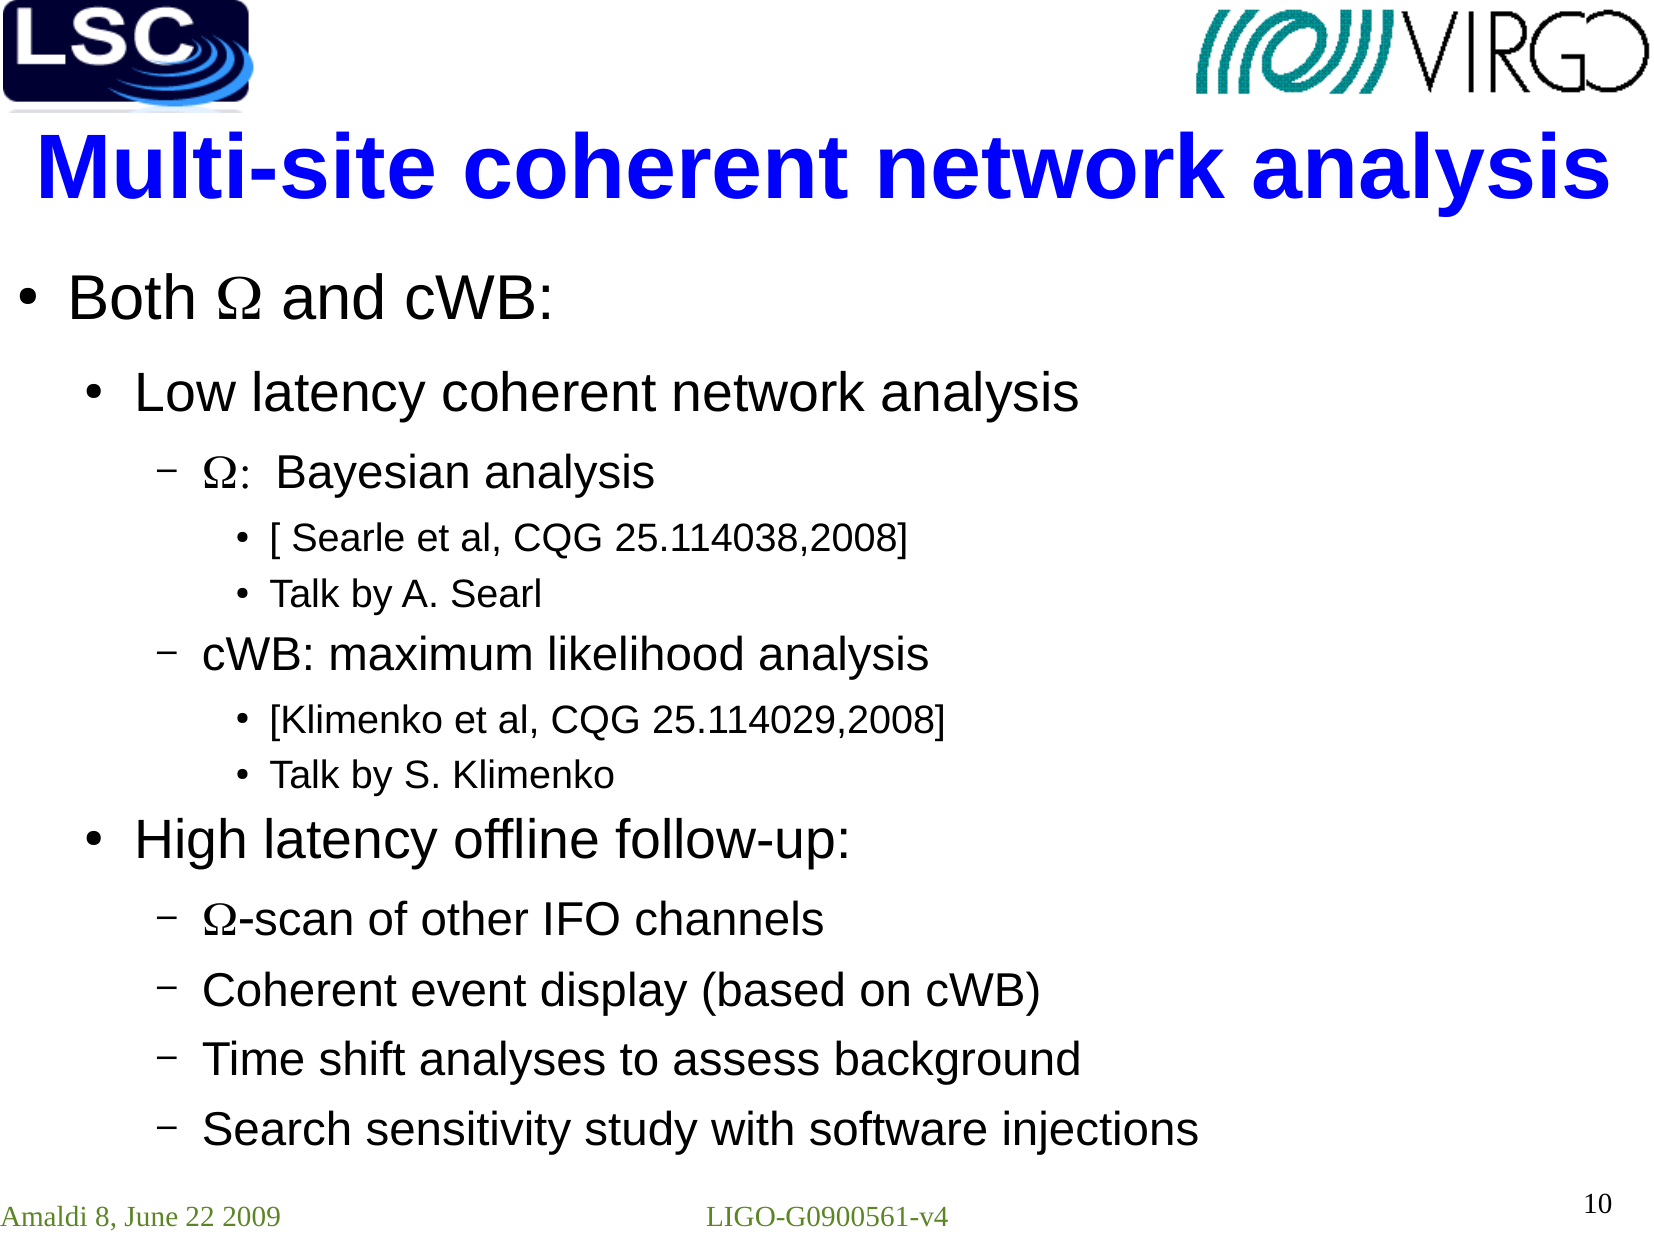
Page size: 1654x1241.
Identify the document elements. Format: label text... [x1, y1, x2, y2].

picture [1184, 0, 1654, 102]
title Multi-site coherent network analysis [0, 70, 1651, 262]
picture [3, 0, 263, 70]
list Both  and cWB: Low latency coherent network analysis : Bayesian analysis [ Searle et al, CQG 25.114038,2008] Talk by A. Searl cWB: maximum likelihood analysis [Klimenko et al, CQG 25.114029,2008] Talk by S. Klimenko High latency offline follow-up: -scan of other IFO channels Coherent event display (based on cWB) Time shift analyses to assess background Search sensitivity study with software injections [0, 262, 1654, 1163]
